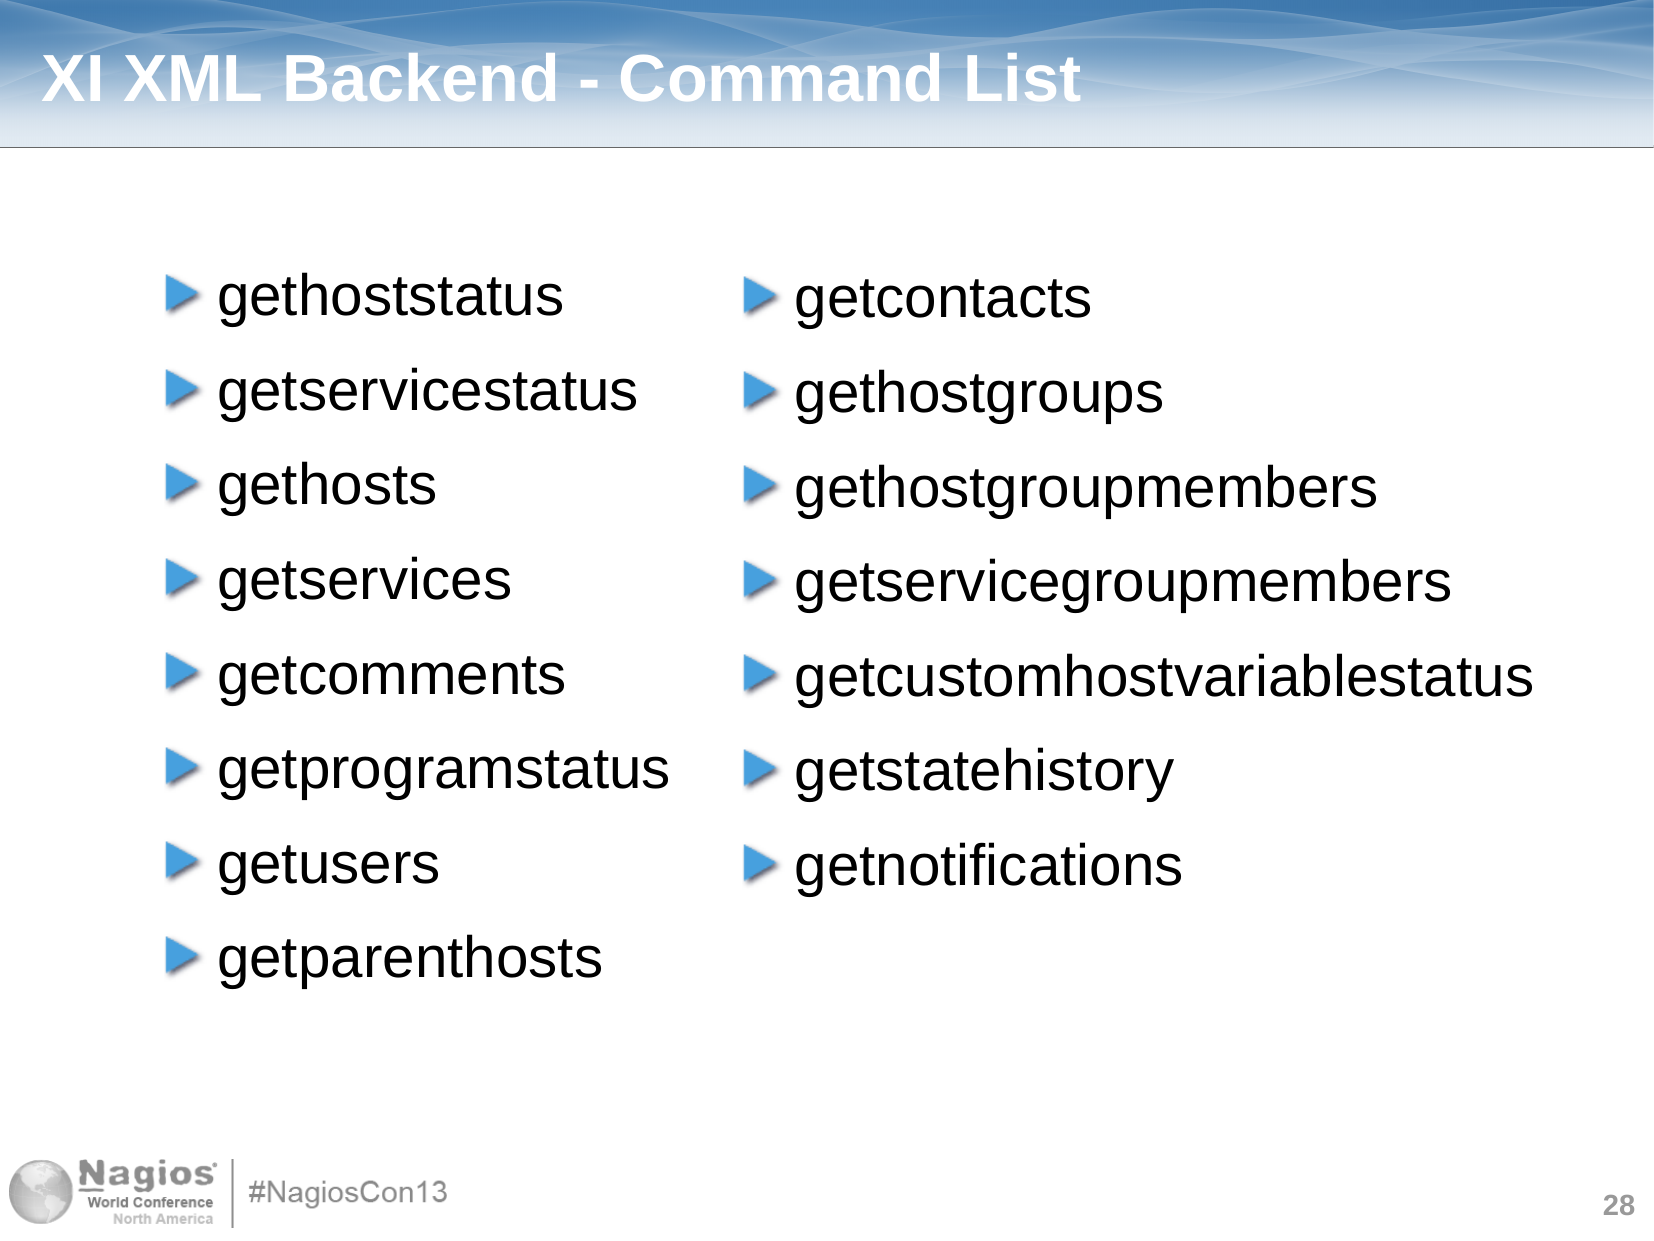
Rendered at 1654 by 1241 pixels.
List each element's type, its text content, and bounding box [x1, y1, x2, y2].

list getcontacts gethostgroups gethostgroupmembers getservicegroupmembers getcustomhostvariablestatus getstatehistory getnotifications [723, 265, 1550, 1084]
title XI XML Backend - Command List [41, 29, 1248, 127]
picture [0, 0, 1654, 147]
list gethoststatus getservicestatus gethosts getservices getcomments getprogramstatus getusers getparenthosts [146, 263, 865, 1150]
picture [9, 1159, 453, 1228]
